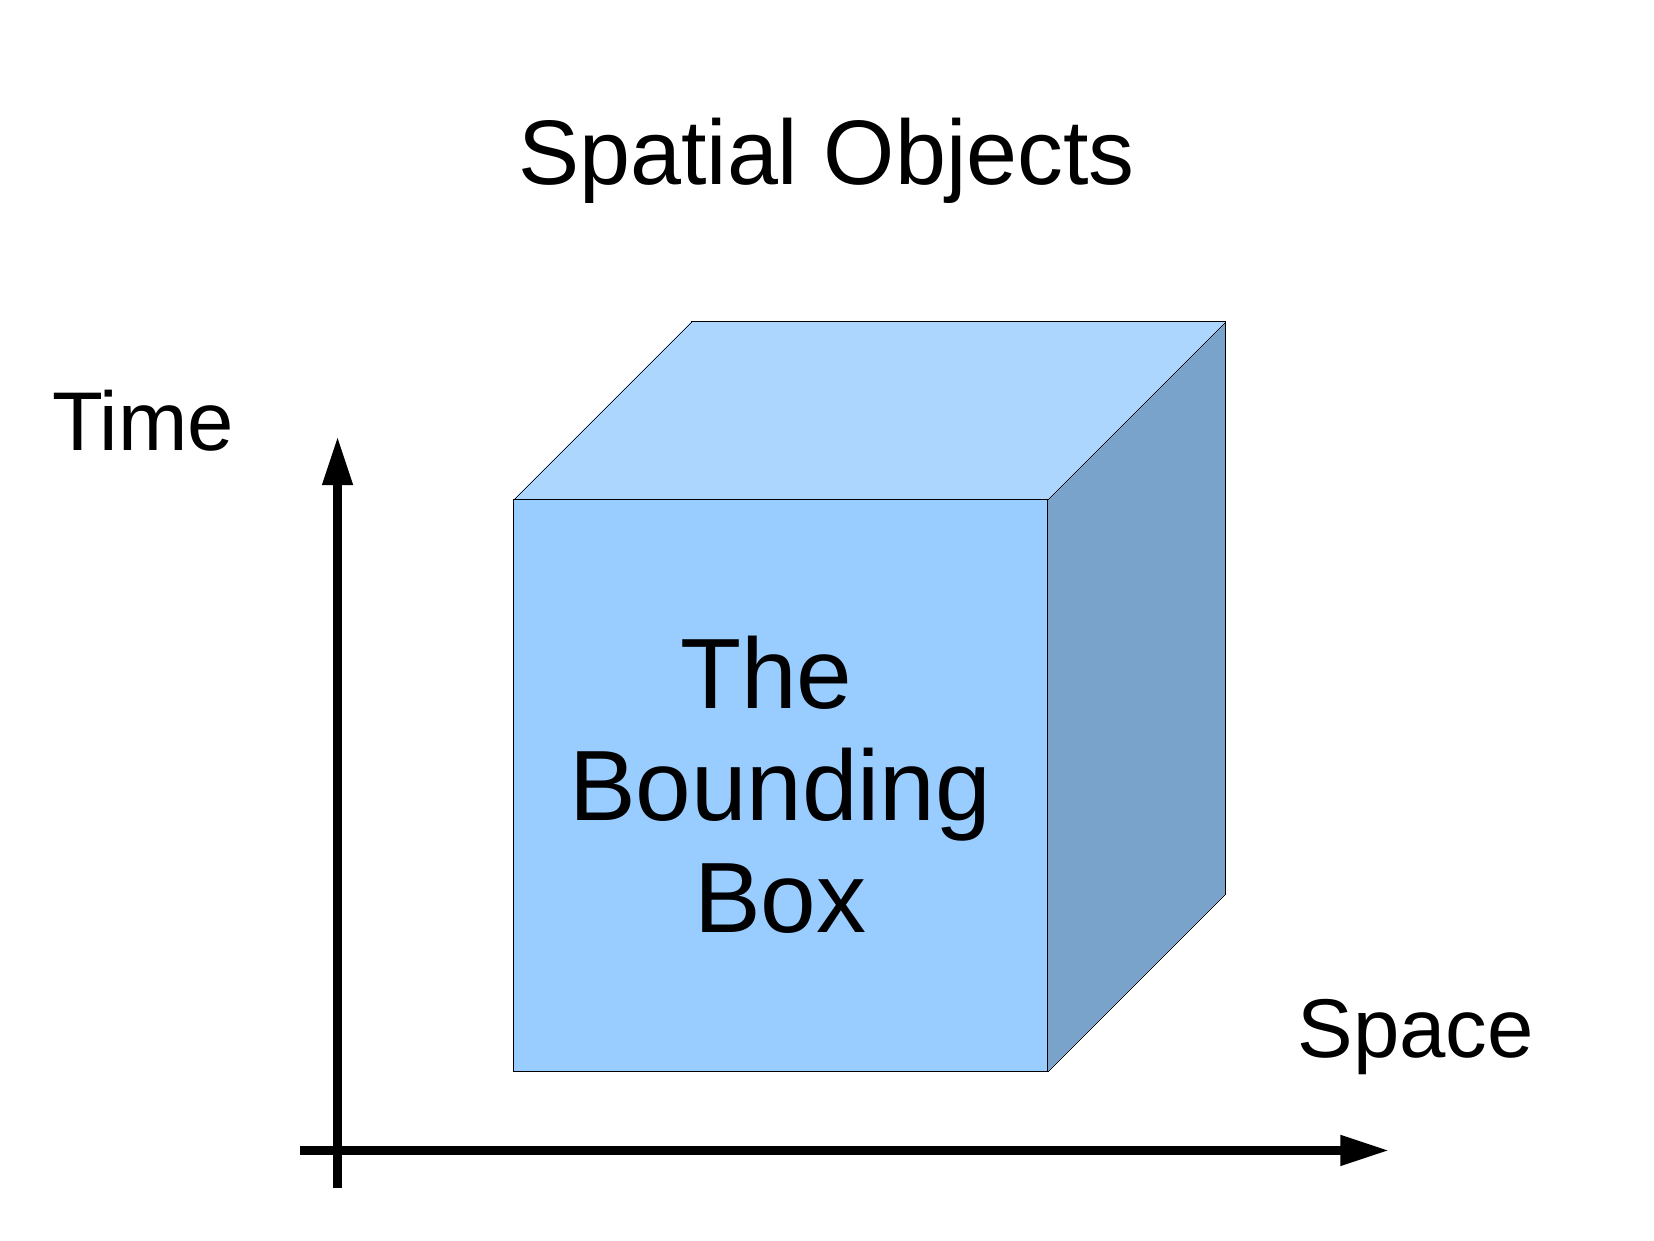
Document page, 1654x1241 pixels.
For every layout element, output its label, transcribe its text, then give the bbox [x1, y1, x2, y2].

title Spatial Objects [82, 49, 1571, 257]
text_box Space [1282, 975, 1583, 1083]
text_box Time [37, 367, 338, 476]
text_box The Bounding Box [513, 500, 1047, 1072]
